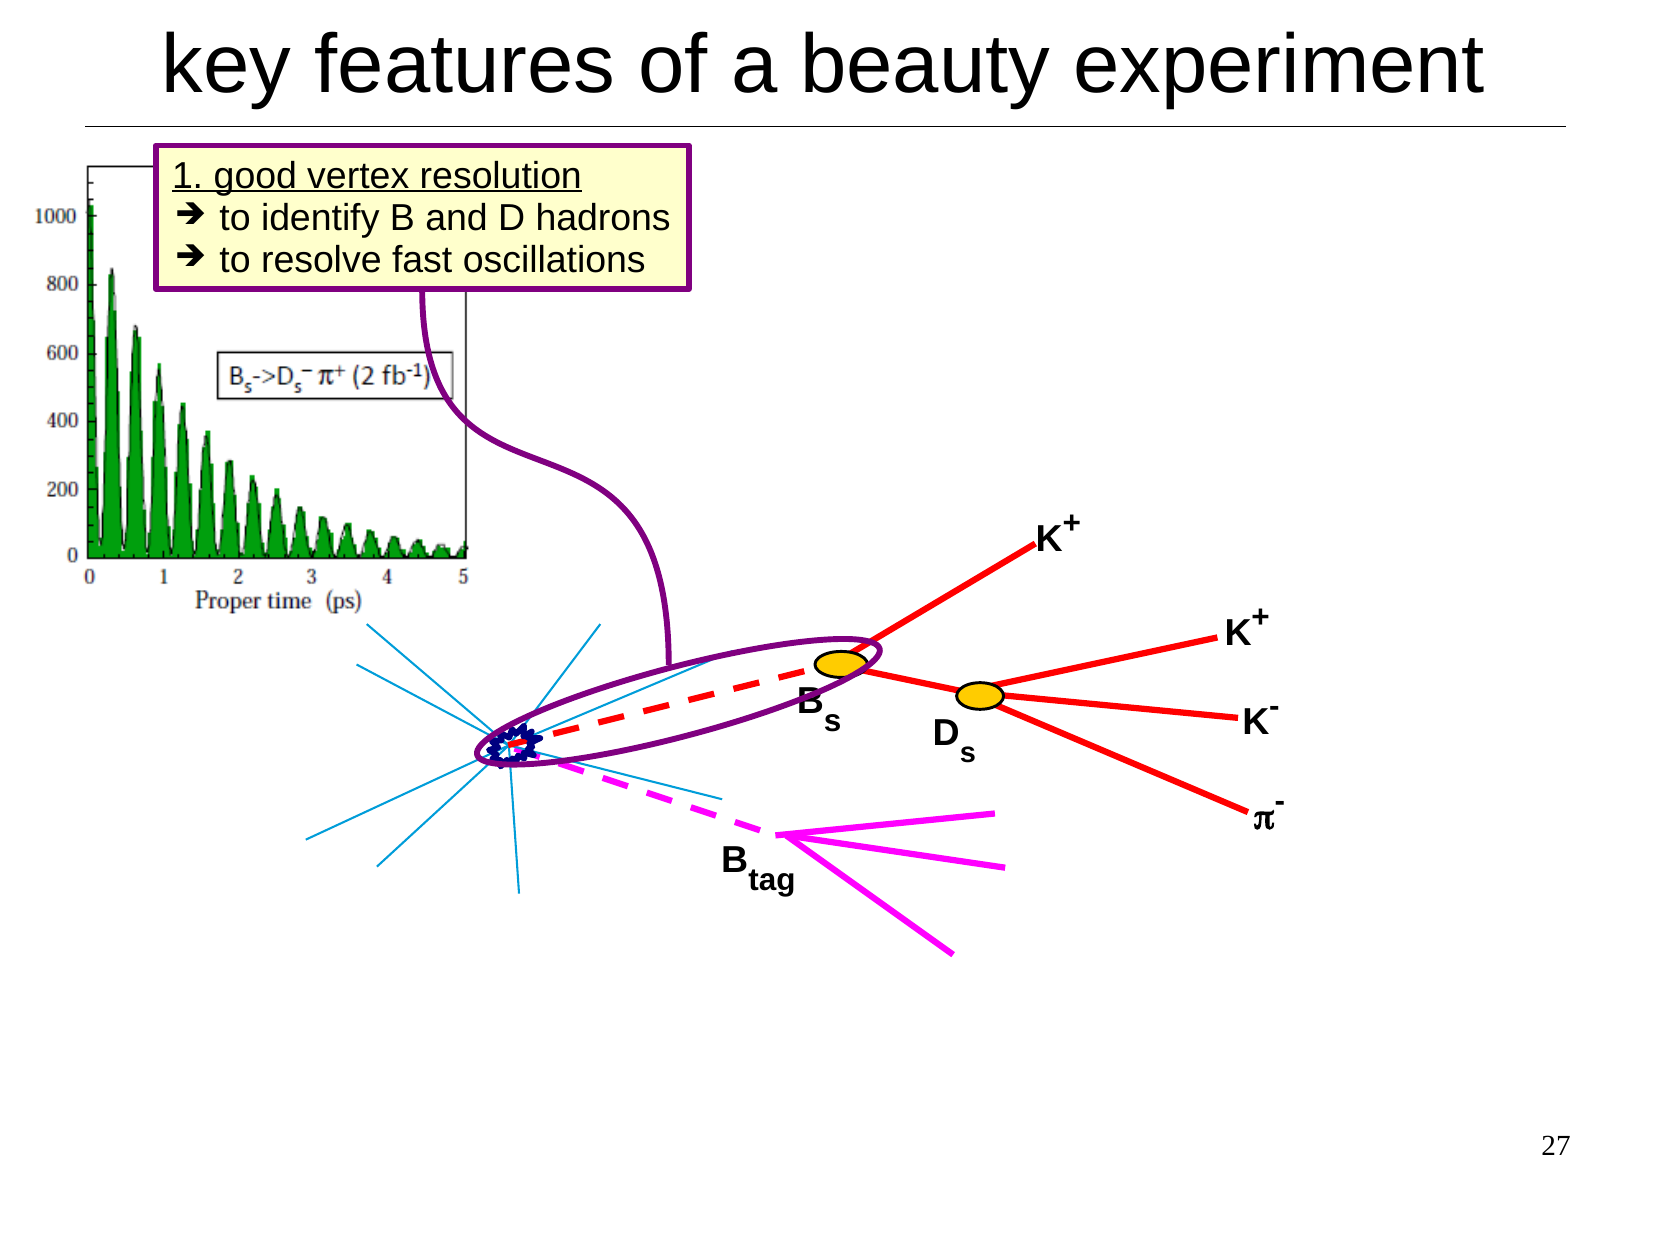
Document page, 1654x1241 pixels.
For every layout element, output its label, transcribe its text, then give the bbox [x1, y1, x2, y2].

text_box [957, 682, 1004, 708]
text_box Btag [706, 815, 811, 904]
text_box [819, 651, 867, 669]
text_box K+ [1209, 589, 1285, 665]
text_box Ds [917, 692, 991, 776]
text_box Bs [782, 657, 856, 702]
text_box K- [1227, 677, 1295, 754]
text_box 1. good vertex resolution to identify B and D hadrons to resolve fast oscillations [155, 145, 689, 290]
text_box p- [1239, 772, 1304, 848]
text_box K+ [1020, 494, 1096, 571]
picture [33, 161, 472, 617]
picture [426, 292, 472, 421]
text_box Bs [782, 678, 856, 746]
title key features of a beauty experiment [79, 5, 1568, 121]
